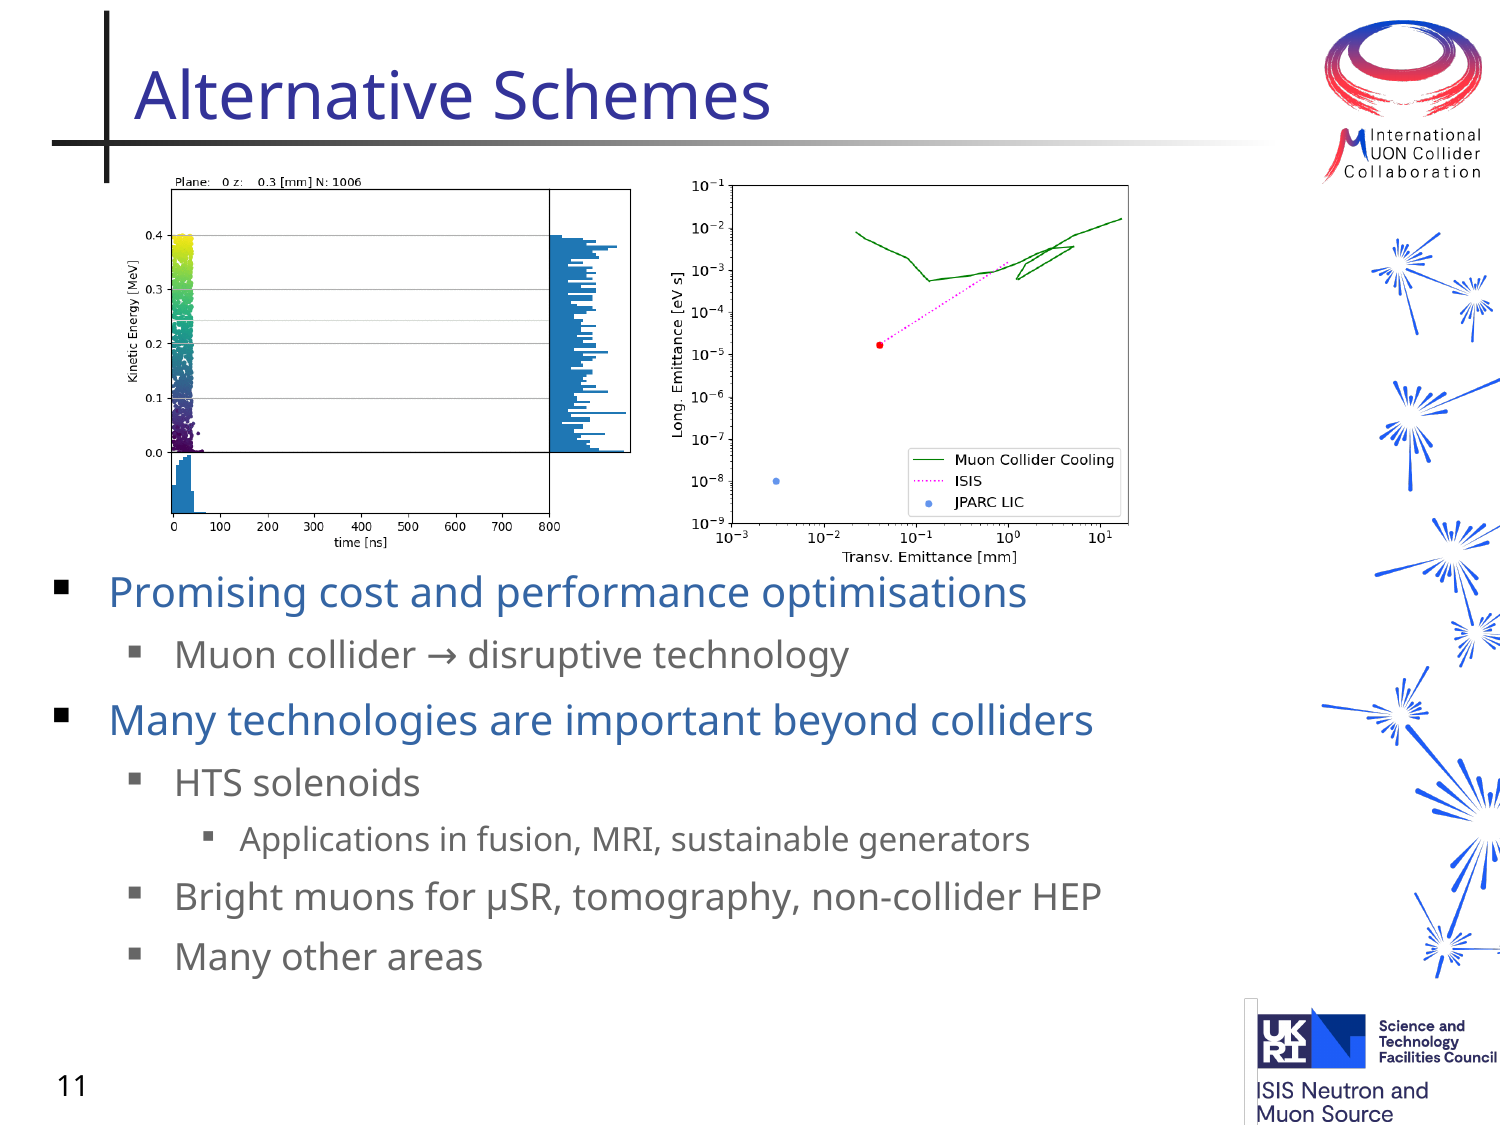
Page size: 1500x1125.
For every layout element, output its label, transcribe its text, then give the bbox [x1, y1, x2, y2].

picture [0, 148, 1500, 1125]
title Alternative Schemes [134, 0, 1441, 188]
list Promising cost and performance optimisations Muon collider → disruptive technology Many technologies are important beyond colliders HTS solenoids Applications in fusion, MRI, sustainable generators Bright muons for μSR, tomography, non-collider HEP Many other areas [52, 562, 1305, 934]
picture [1441, 20, 1482, 184]
